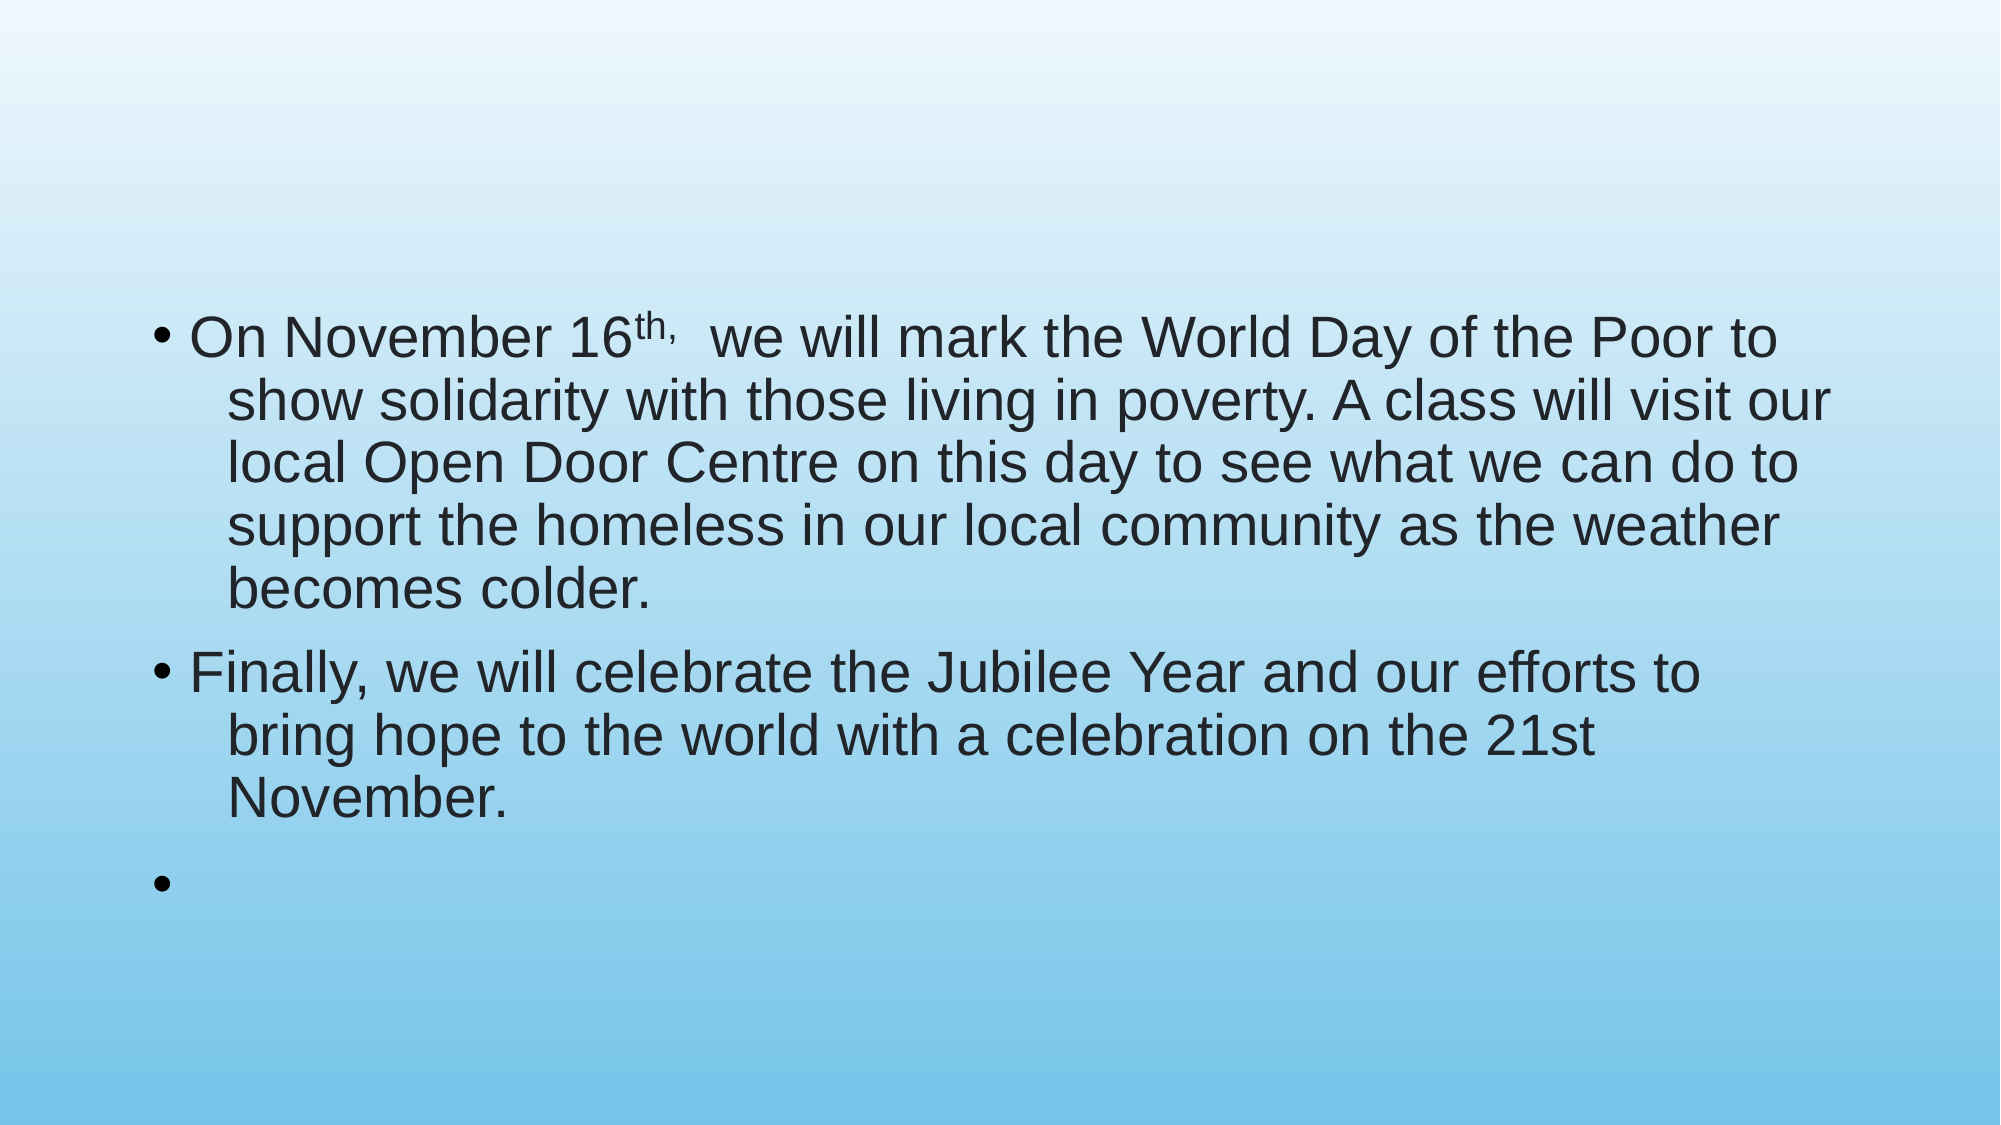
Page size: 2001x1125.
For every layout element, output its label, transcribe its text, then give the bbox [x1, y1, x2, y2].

list On November 16th, we will mark the World Day of the Poor to show solidarity with those living in poverty. A class will visit our local Open Door Centre on this day to see what we can do to support the homeless in our local community as the weather becomes colder. Finally, we will celebrate the Jubilee Year and our efforts to bring hope to the world with a celebration on the 21st November. [137, 299, 1863, 1014]
